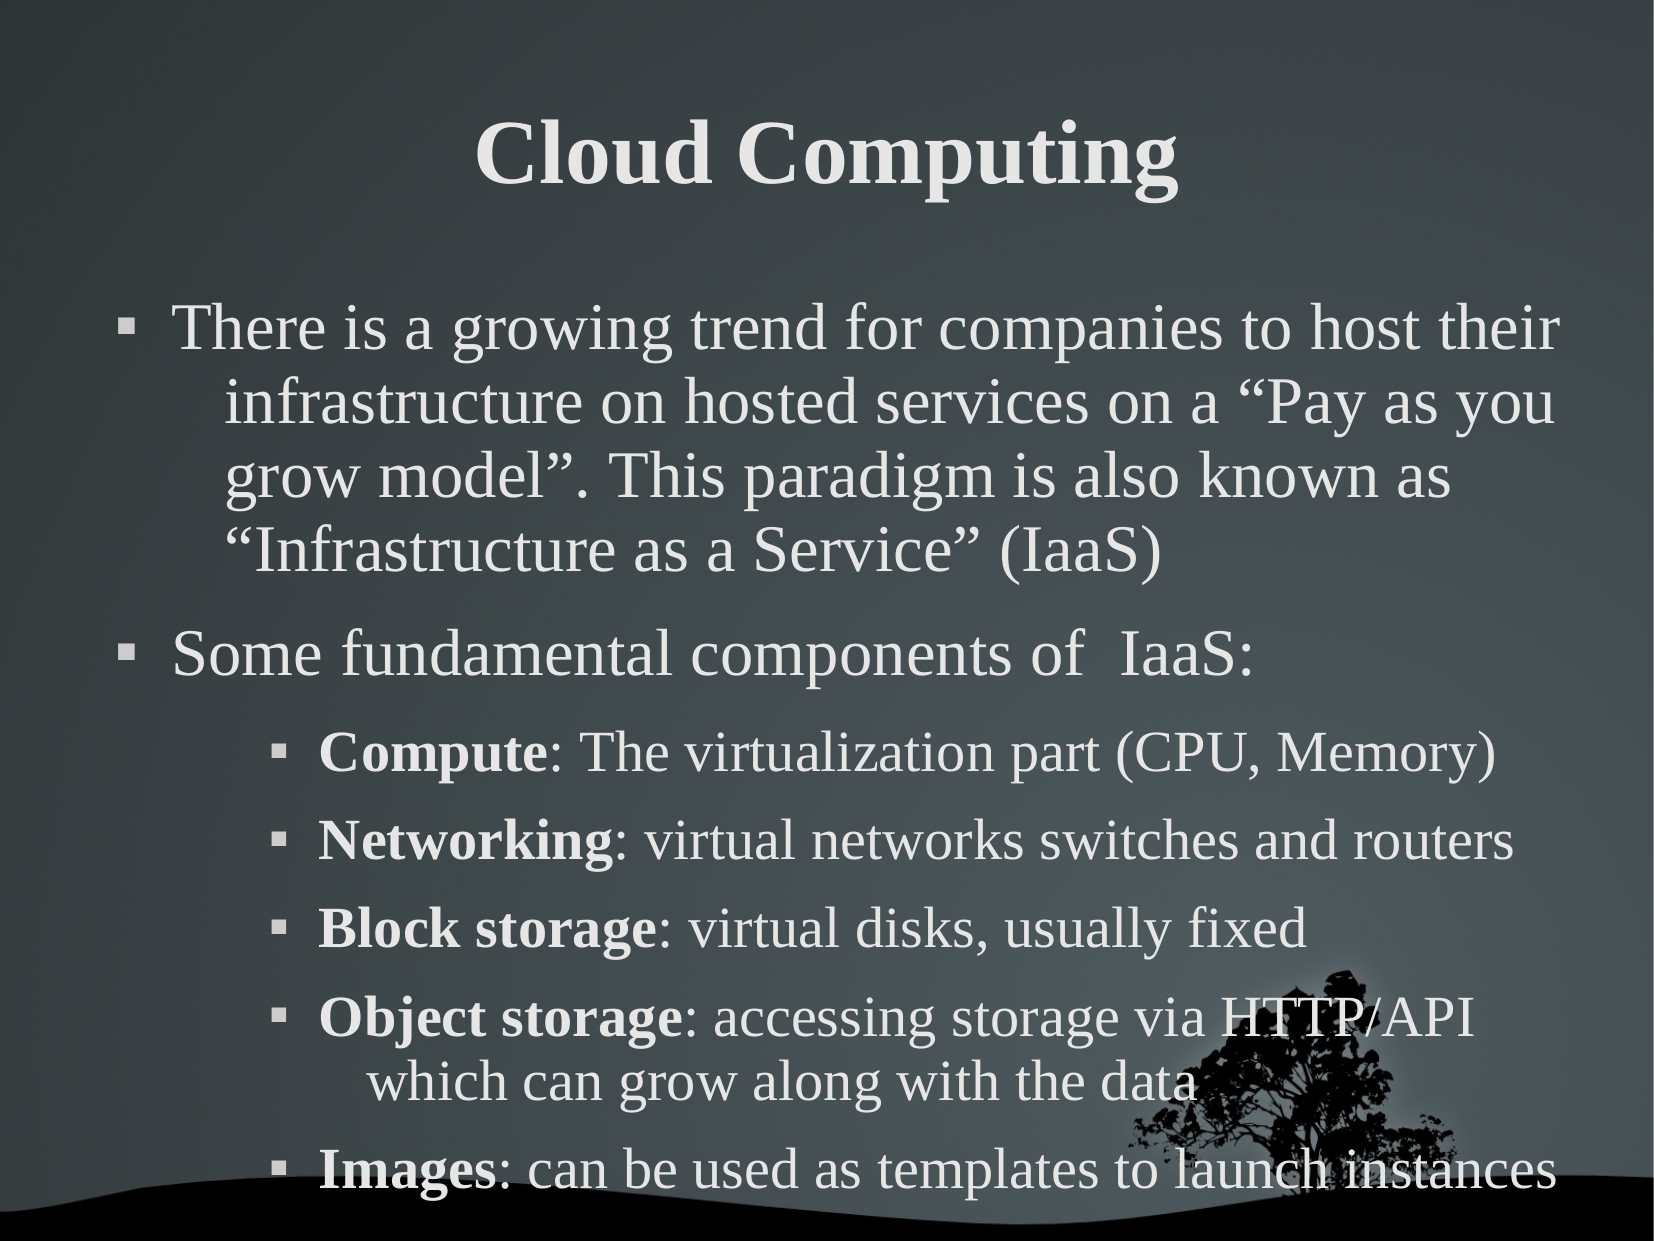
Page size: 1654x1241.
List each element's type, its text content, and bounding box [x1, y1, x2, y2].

picture [0, 0, 1654, 1241]
list There is a growing trend for companies to host their infrastructure on hosted services on a “Pay as you grow model”. This paradigm is also known as “Infrastructure as a Service” (IaaS) Some fundamental components of IaaS: Compute: The virtualization part (CPU, Memory) Networking: virtual networks switches and routers Block storage: virtual disks, usually fixed Object storage: accessing storage via HTTP/API which can grow along with the data Images: can be used as templates to launch instances [82, 290, 1571, 1202]
title Cloud Computing [82, 49, 1571, 257]
